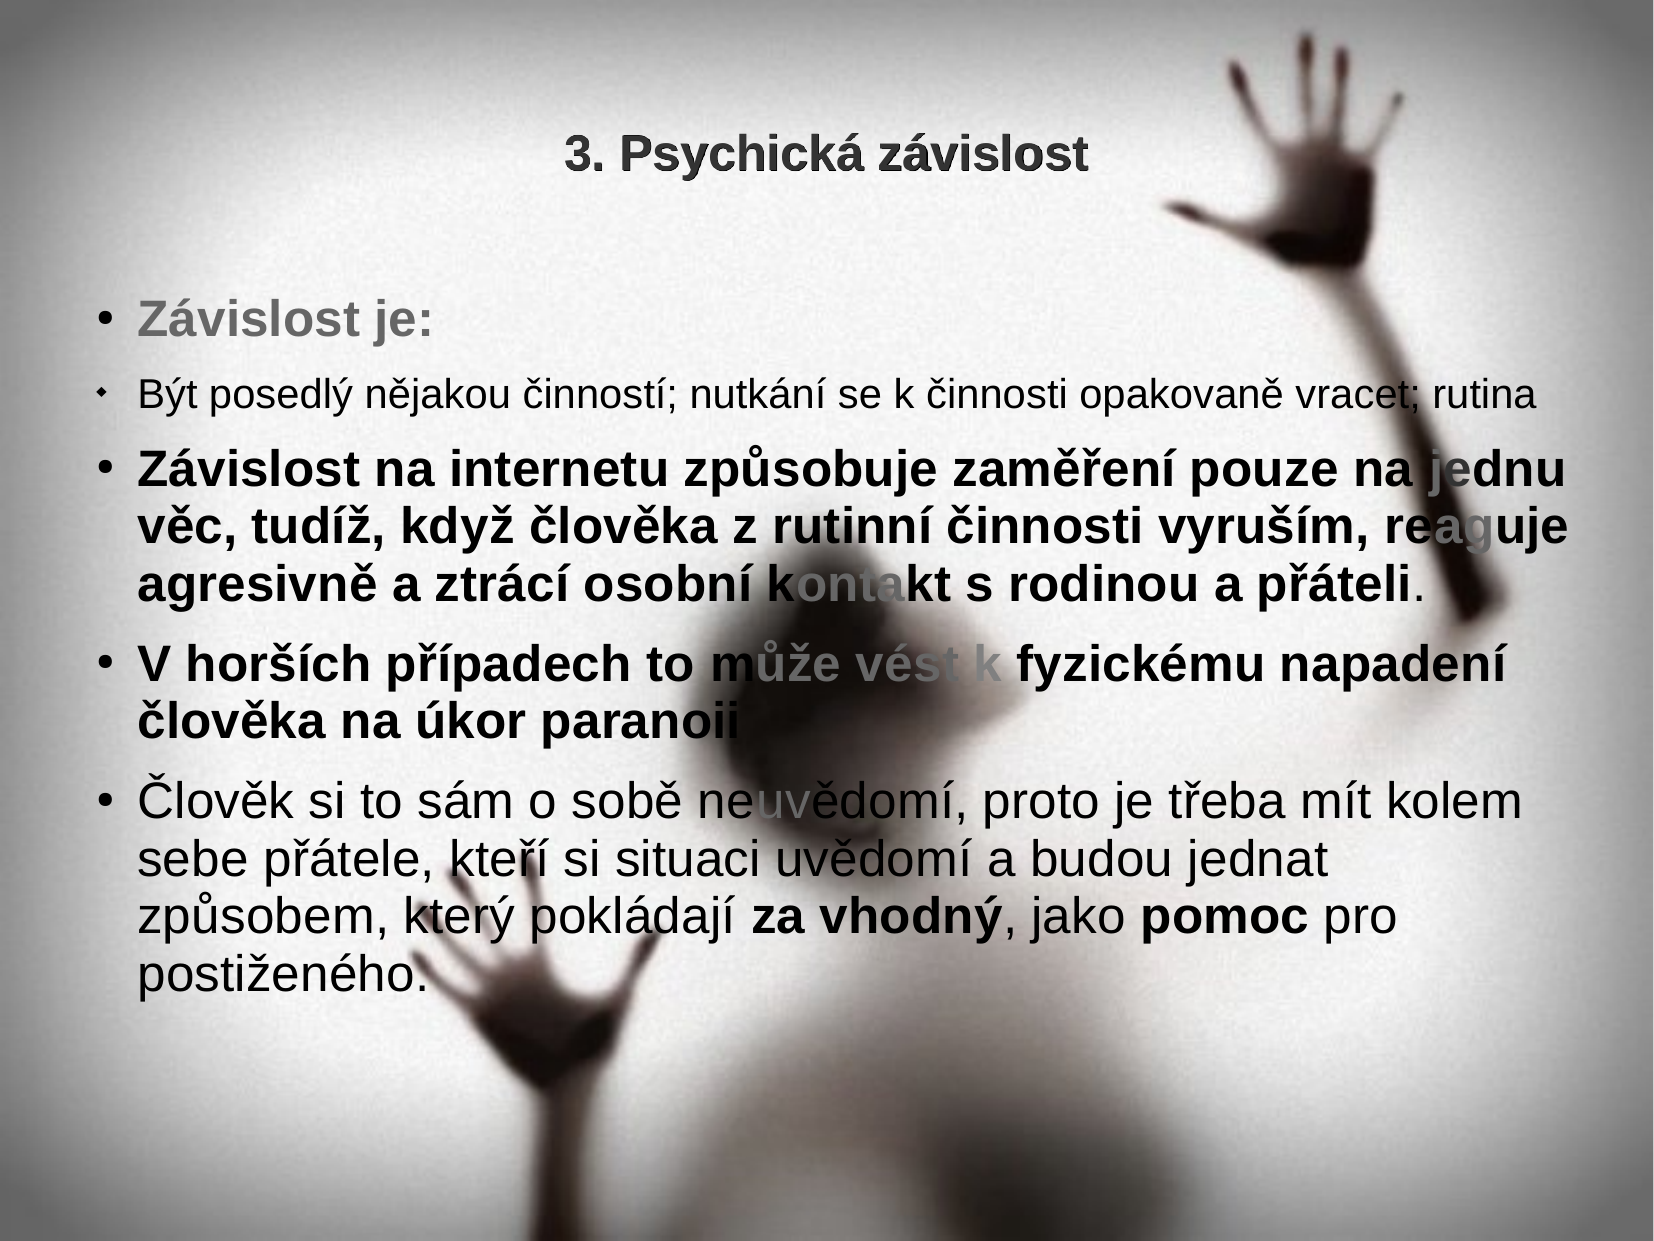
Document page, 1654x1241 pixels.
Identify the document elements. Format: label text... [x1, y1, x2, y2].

title 3. Psychická závislost [82, 49, 1571, 257]
list Závislost je: Být posedlý nějakou činností; nutkání se k činnosti opakovaně vracet; rutina Závislost na internetu způsobuje zaměření pouze na jednu věc, tudíž, když člověka z rutinní činnosti vyruším, reaguje agresivně a ztrácí osobní kontakt s rodinou a přáteli. V horších případech to může vést k fyzickému napadení člověka na úkor paranoii Člověk si to sám o sobě neuvědomí, proto je třeba mít kolem sebe přátele, kteří si situaci uvědomí a budou jednat způsobem, který pokládají za vhodný, jako pomoc pro postiženého. [82, 290, 1571, 1010]
picture [0, 0, 1654, 1241]
